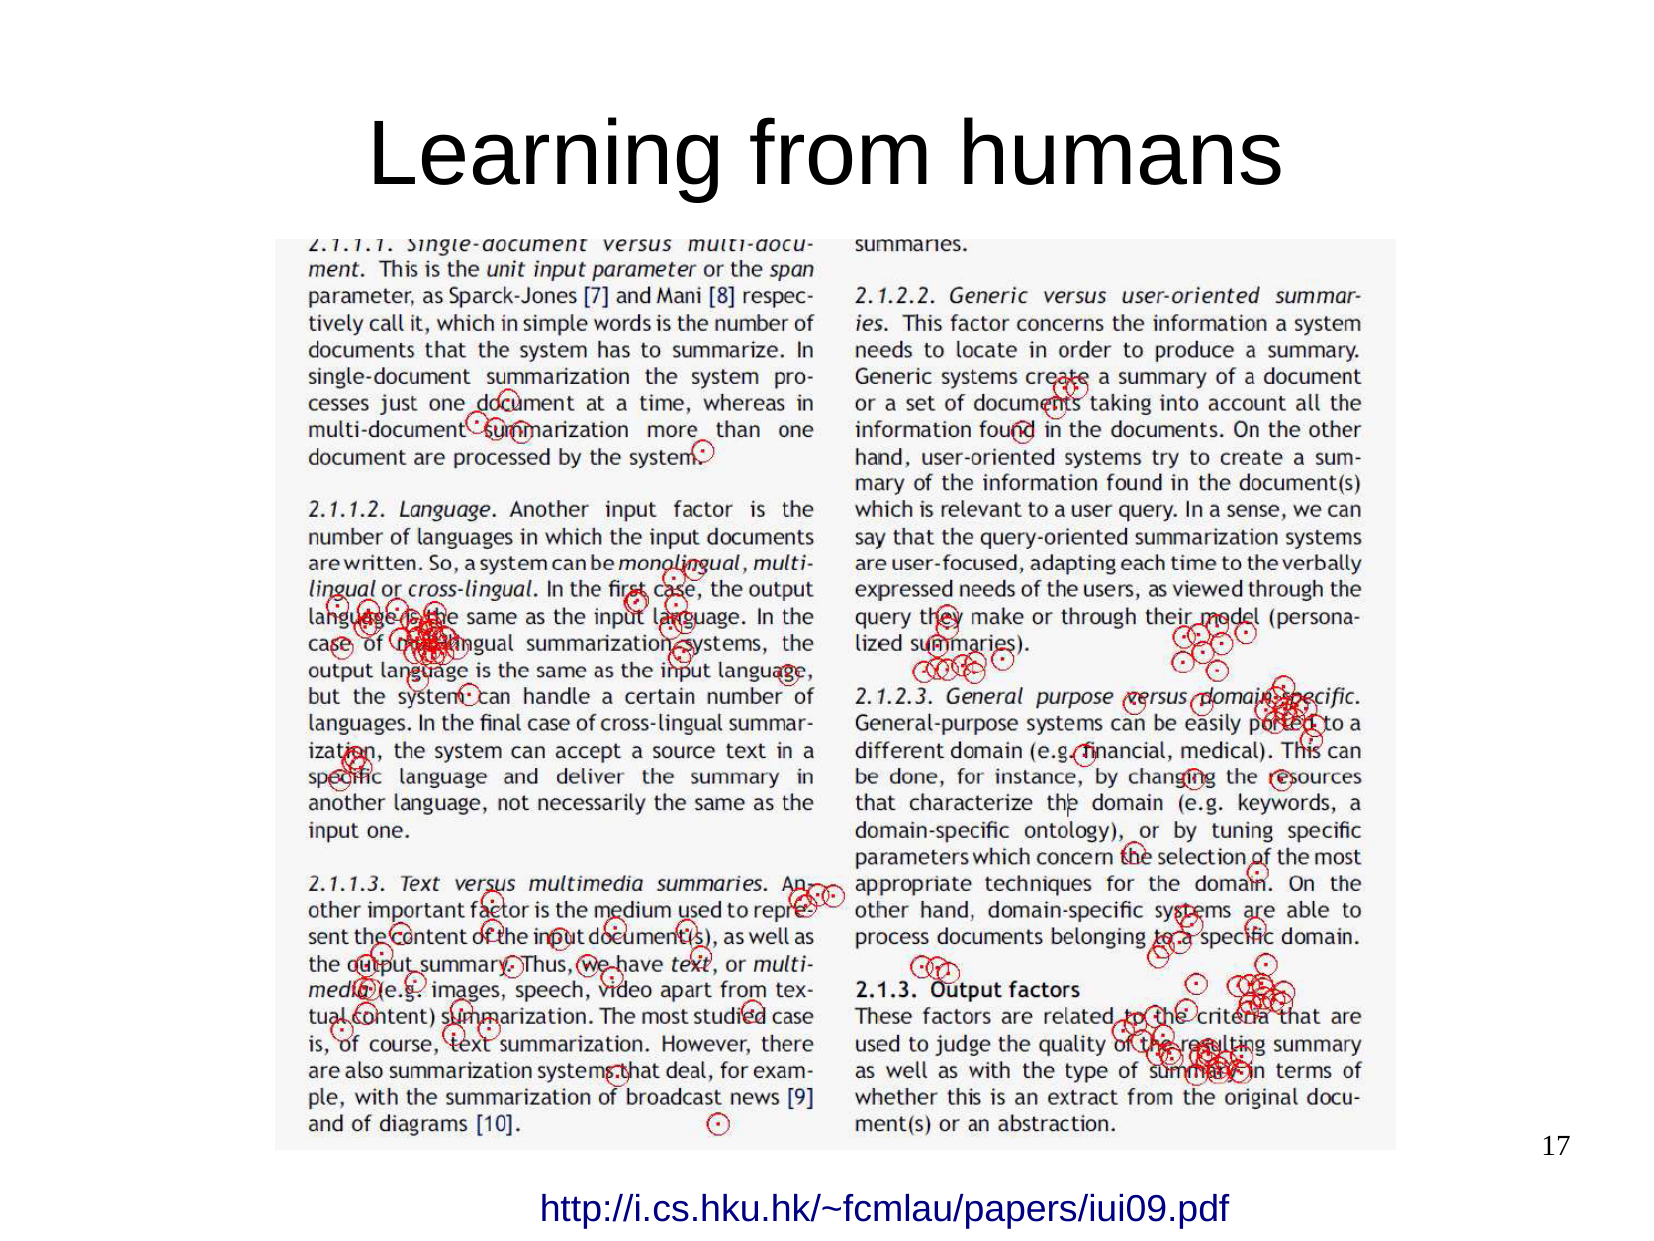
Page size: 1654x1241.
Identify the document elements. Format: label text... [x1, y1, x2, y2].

picture [275, 239, 1396, 1150]
text_box http://i.cs.hku.hk/~fcmlau/papers/iui09.pdf [525, 1179, 1246, 1237]
title Learning from humans [82, 49, 1571, 257]
